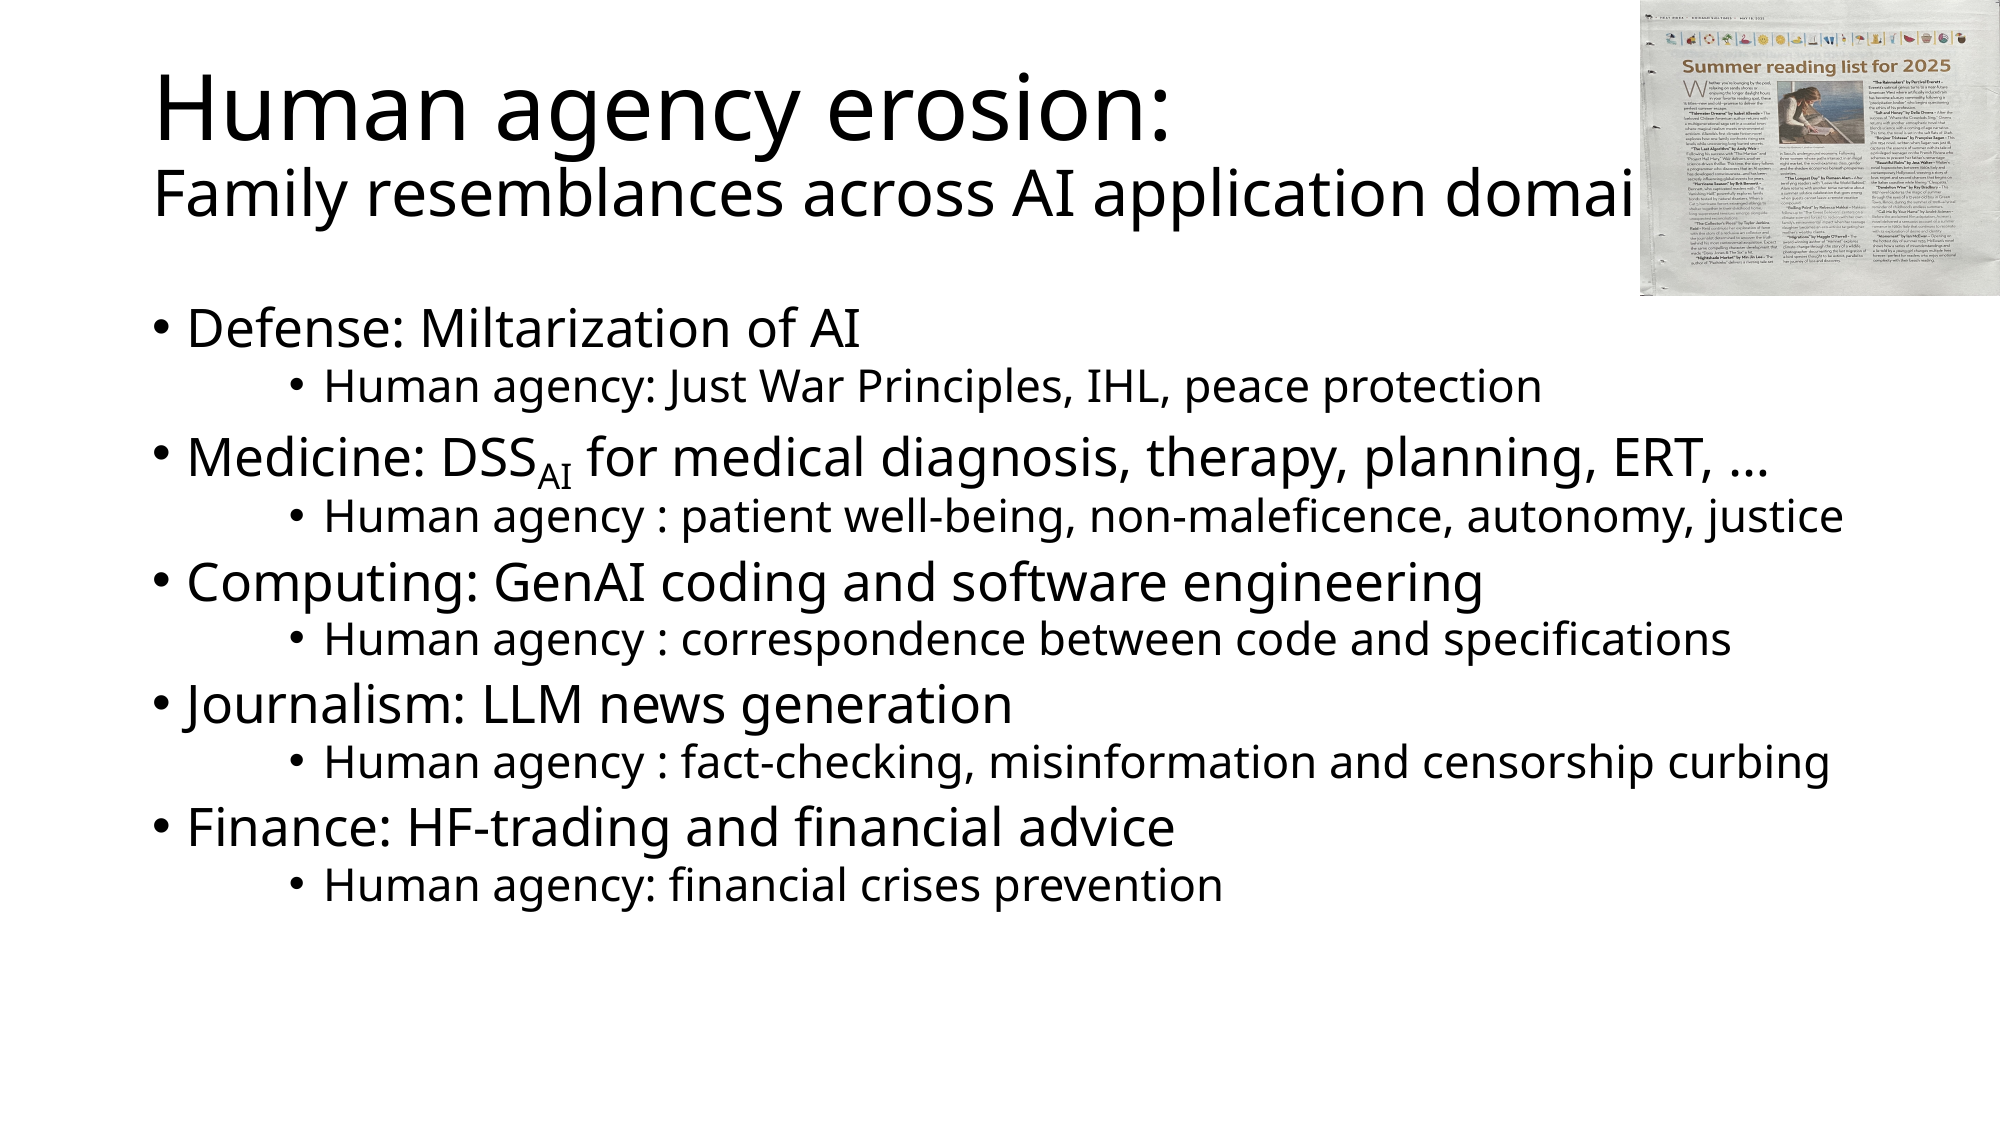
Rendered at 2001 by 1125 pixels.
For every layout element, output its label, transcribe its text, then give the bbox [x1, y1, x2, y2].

title Human agency erosion: Family resemblances across AI application domains [137, 37, 1640, 255]
list Defense: Miltarization of AI Human agency: Just War Principles, IHL, peace protection Medicine: DSSAI for medical diagnosis, therapy, planning, ERT, … Human agency : patient well-being, non-maleficence, autonomy, justice Computing: GenAI coding and software engineering Human agency : correspondence between code and specifications Journalism: LLM news generation Human agency : fact-checking, misinformation and censorship curbing Finance: HF-trading and financial advice Human agency: financial crises prevention [137, 299, 1863, 1014]
picture [1640, 0, 2000, 296]
